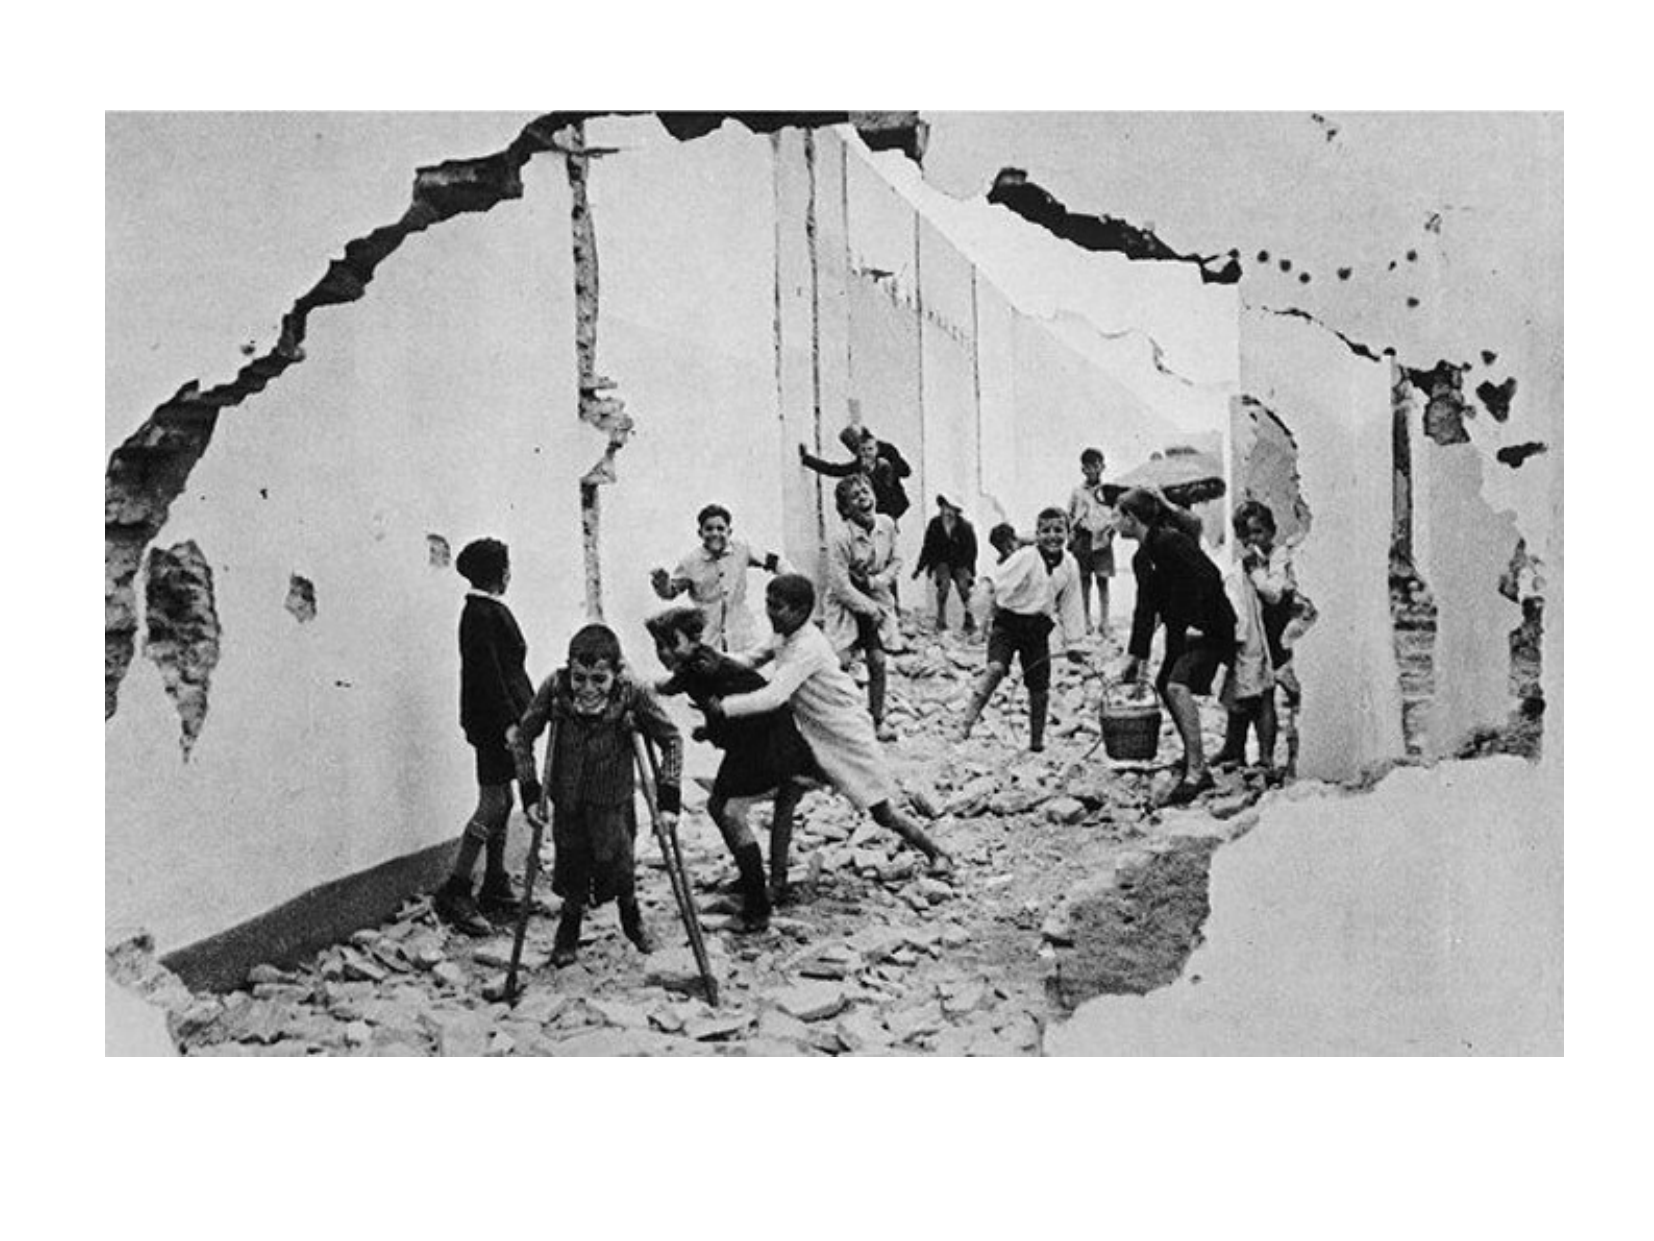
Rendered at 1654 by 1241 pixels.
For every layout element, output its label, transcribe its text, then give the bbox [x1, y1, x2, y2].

title Privacidad, intimidad, reputación [82, 49, 1571, 257]
picture [105, 110, 1564, 1057]
